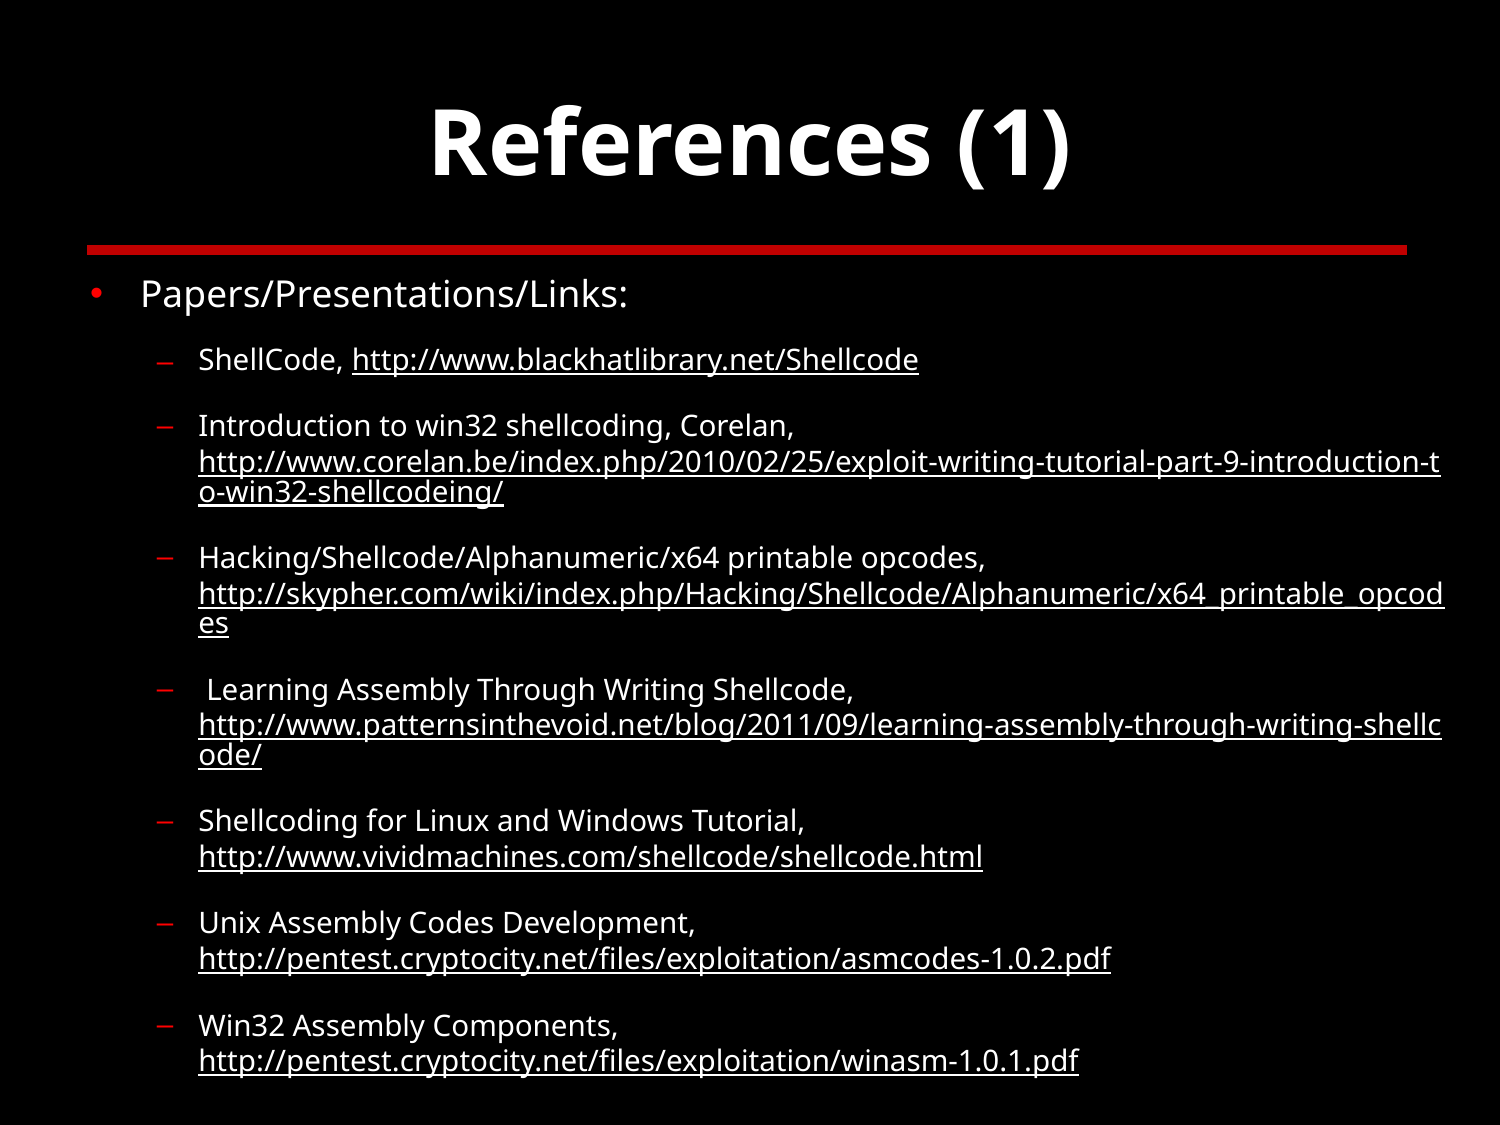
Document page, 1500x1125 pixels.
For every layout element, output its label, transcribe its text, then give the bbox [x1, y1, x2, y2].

list Papers/Presentations/Links: ShellCode, http://www.blackhatlibrary.net/Shellcode Introduction to win32 shellcoding, Corelan, http://www.corelan.be/index.php/2010/02/25/exploit-writing-tutorial-part-9-introduction-to-win32-shellcodeing/ Hacking/Shellcode/Alphanumeric/x64 printable opcodes, http://skypher.com/wiki/index.php/Hacking/Shellcode/Alphanumeric/x64_printable_opcodes Learning Assembly Through Writing Shellcode, http://www.patternsinthevoid.net/blog/2011/09/learning-assembly-through-writing-shellcode/ Shellcoding for Linux and Windows Tutorial, http://www.vividmachines.com/shellcode/shellcode.html Unix Assembly Codes Development, http://pentest.cryptocity.net/files/exploitation/asmcodes-1.0.2.pdf Win32 Assembly Components, http://pentest.cryptocity.net/files/exploitation/winasm-1.0.1.pdf [75, 262, 1463, 1005]
title References (1) [75, 45, 1425, 233]
